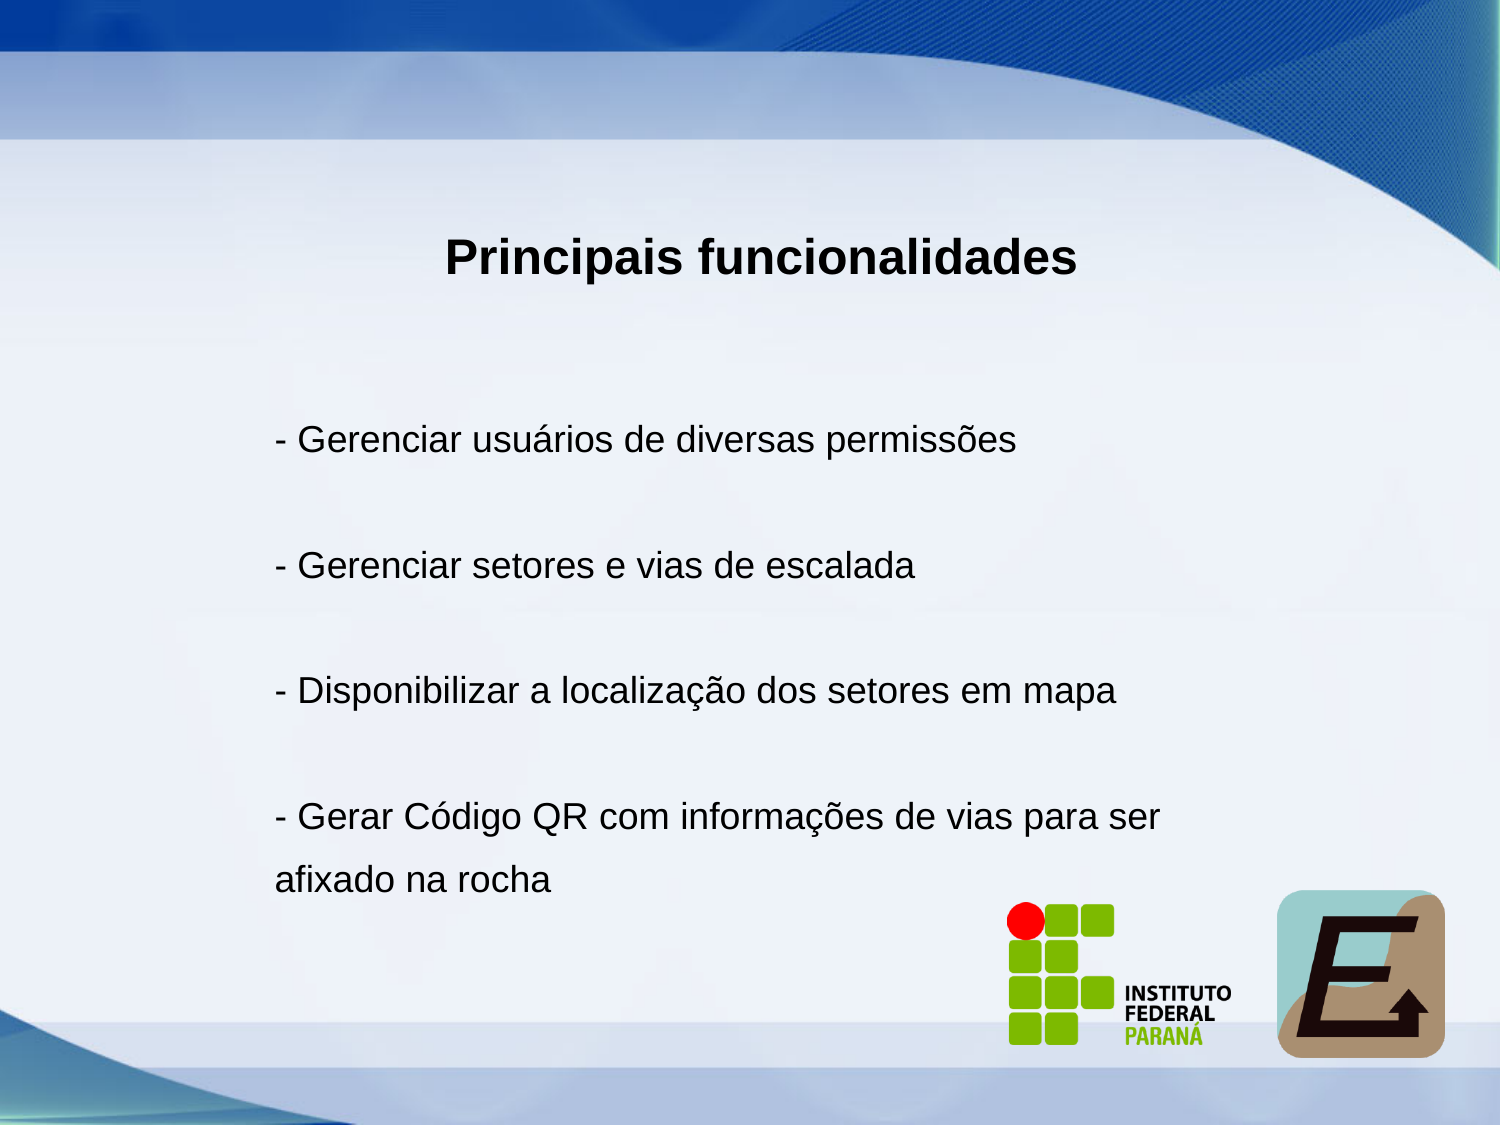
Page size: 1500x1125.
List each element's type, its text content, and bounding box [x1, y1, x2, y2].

picture [0, 0, 1500, 1125]
text_box Principais funcionalidades [304, 187, 1219, 293]
text_box - Gerenciar usuários de diversas permissões - Gerenciar setores e vias de escalada - Disponibilizar a localização dos setores em mapa - Gerar Código QR com informações de vias para ser afixado na rocha [224, 389, 1300, 888]
